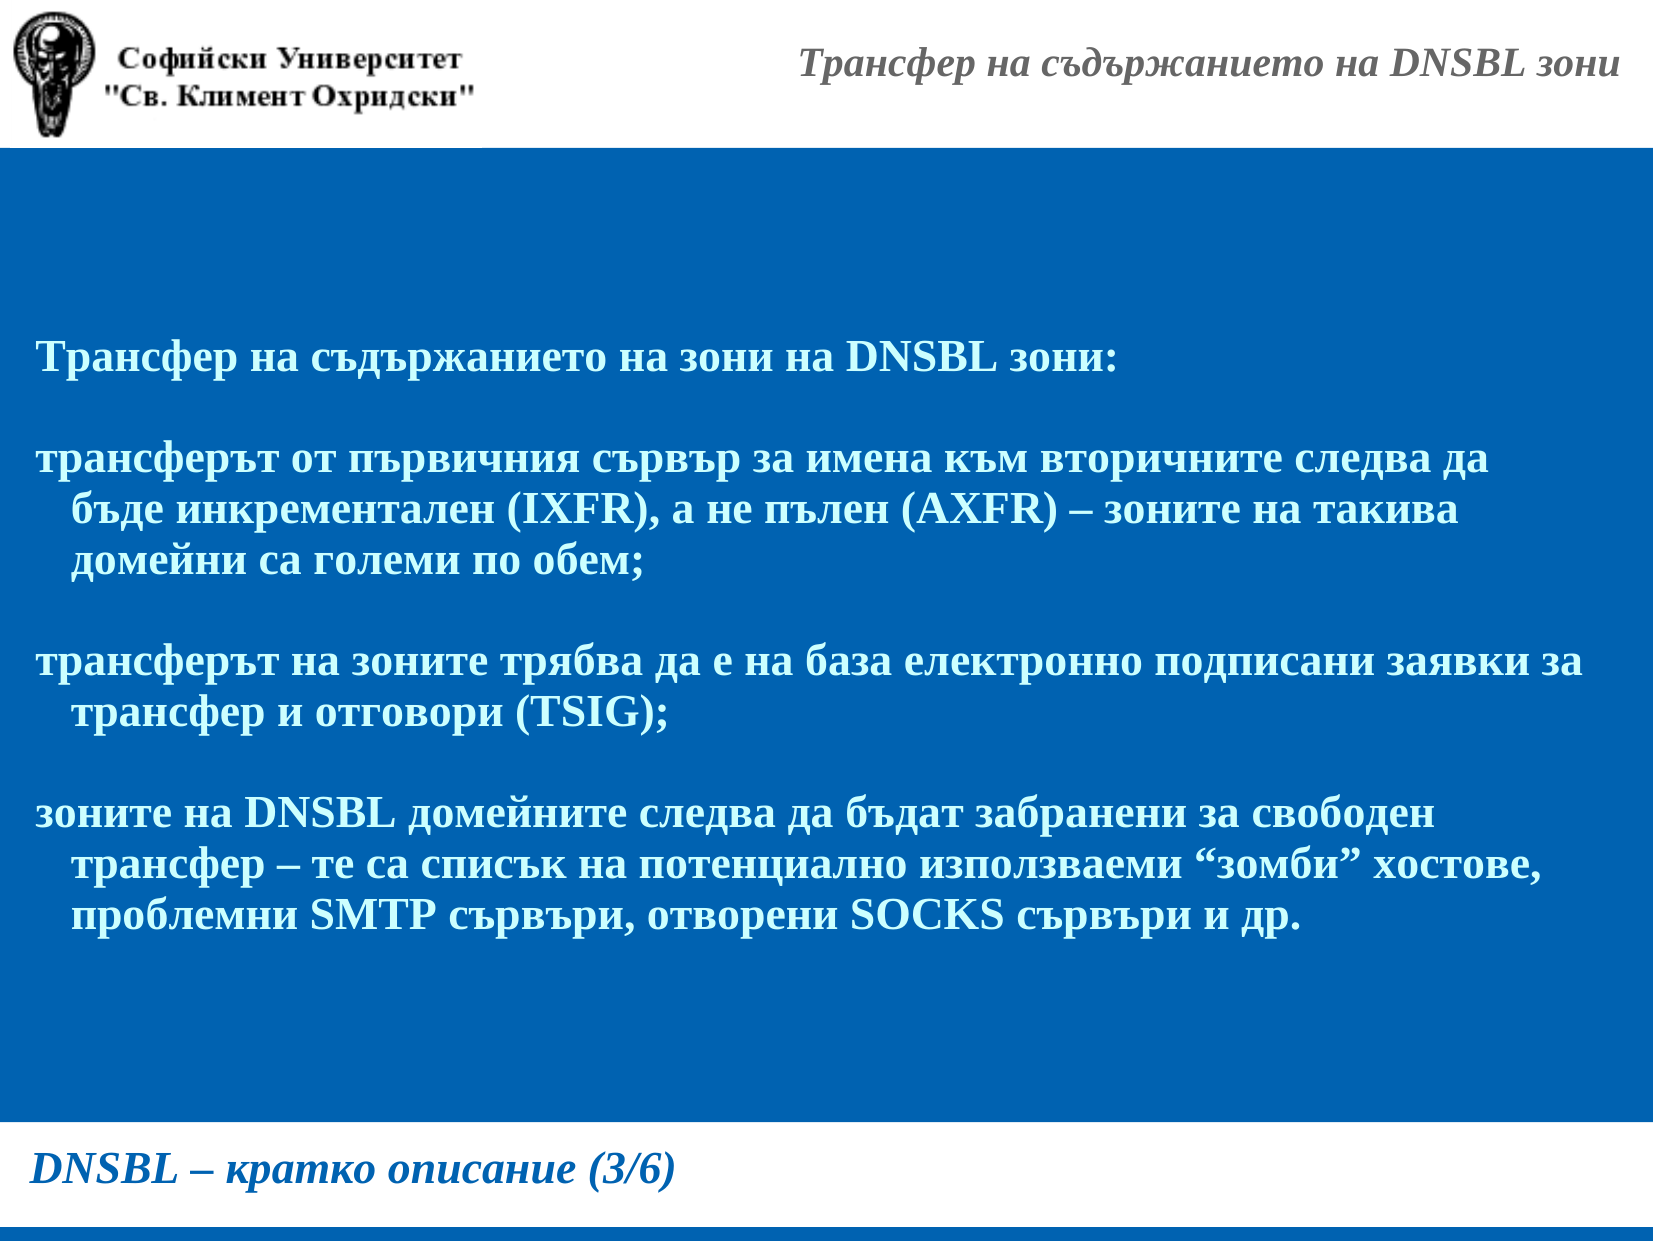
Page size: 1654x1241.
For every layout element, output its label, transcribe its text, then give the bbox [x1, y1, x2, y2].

picture [10, 0, 482, 148]
text_box Трансфер на съдържанието на зони на DNSBL зони: трансферът от първичния сървър за имена към вторичните следва да бъде инкрементален (IXFR), а не пълен (AXFR) – зоните на такива домейни са големи по обем; трансферът на зоните трябва да е на база електронно подписани заявки за трансфер и отговори (TSIG); зоните на DNSBL домейните следва да бъдат забранени за свободен трансфер – те са списък на потенциално използваеми “зомби” хостове, проблемни SMTP сървъри, отворени SOCKS сървъри и др. [0, 147, 1653, 1123]
text_box DNSBL – кратко описание (3/6) [29, 1143, 681, 1211]
title Трансфер на съдържанието на DNSBL зони [767, 2, 1652, 121]
